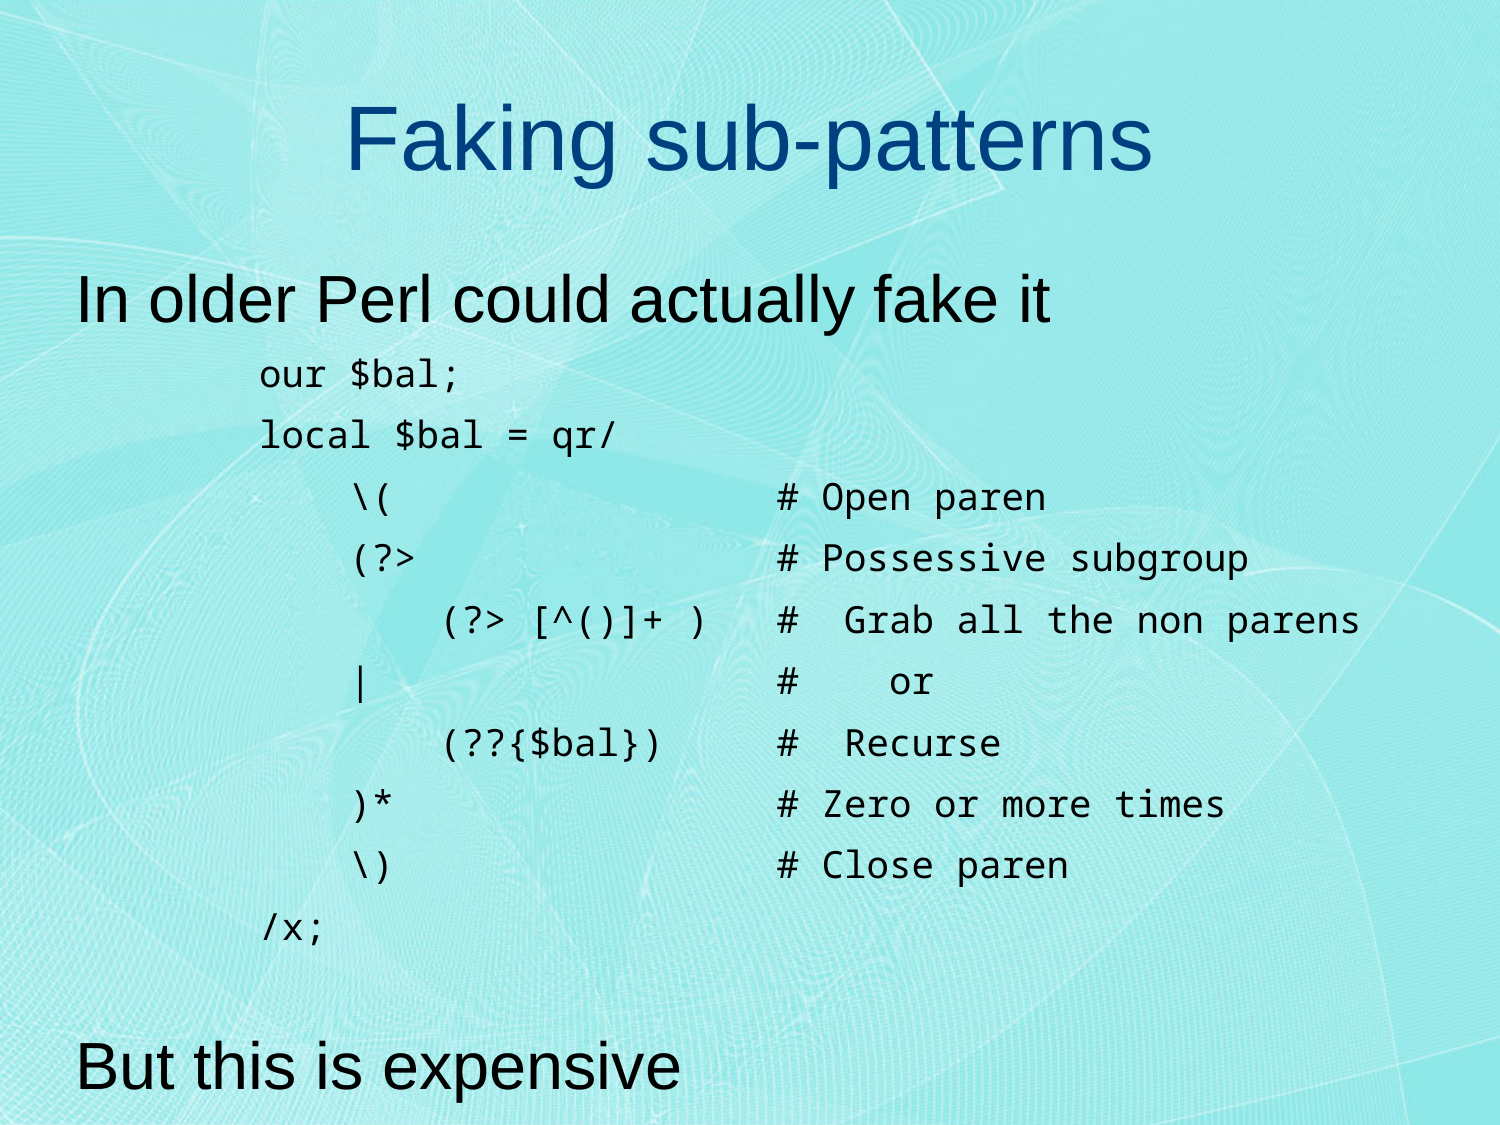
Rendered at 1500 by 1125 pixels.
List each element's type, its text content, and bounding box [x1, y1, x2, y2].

title Faking sub-patterns [75, 52, 1426, 226]
list In older Perl could actually fake it our $bal; local $bal = qr/ \( # Open paren (?> # Possessive subgroup (?> [^()]+ ) # Grab all the non parens | # or (??{$bal}) # Recurse )* # Zero or more times \) # Close paren /x; But this is expensive Calls out to Perl just to get the sub-pattern [75, 262, 1426, 1083]
picture [0, 0, 1500, 1125]
